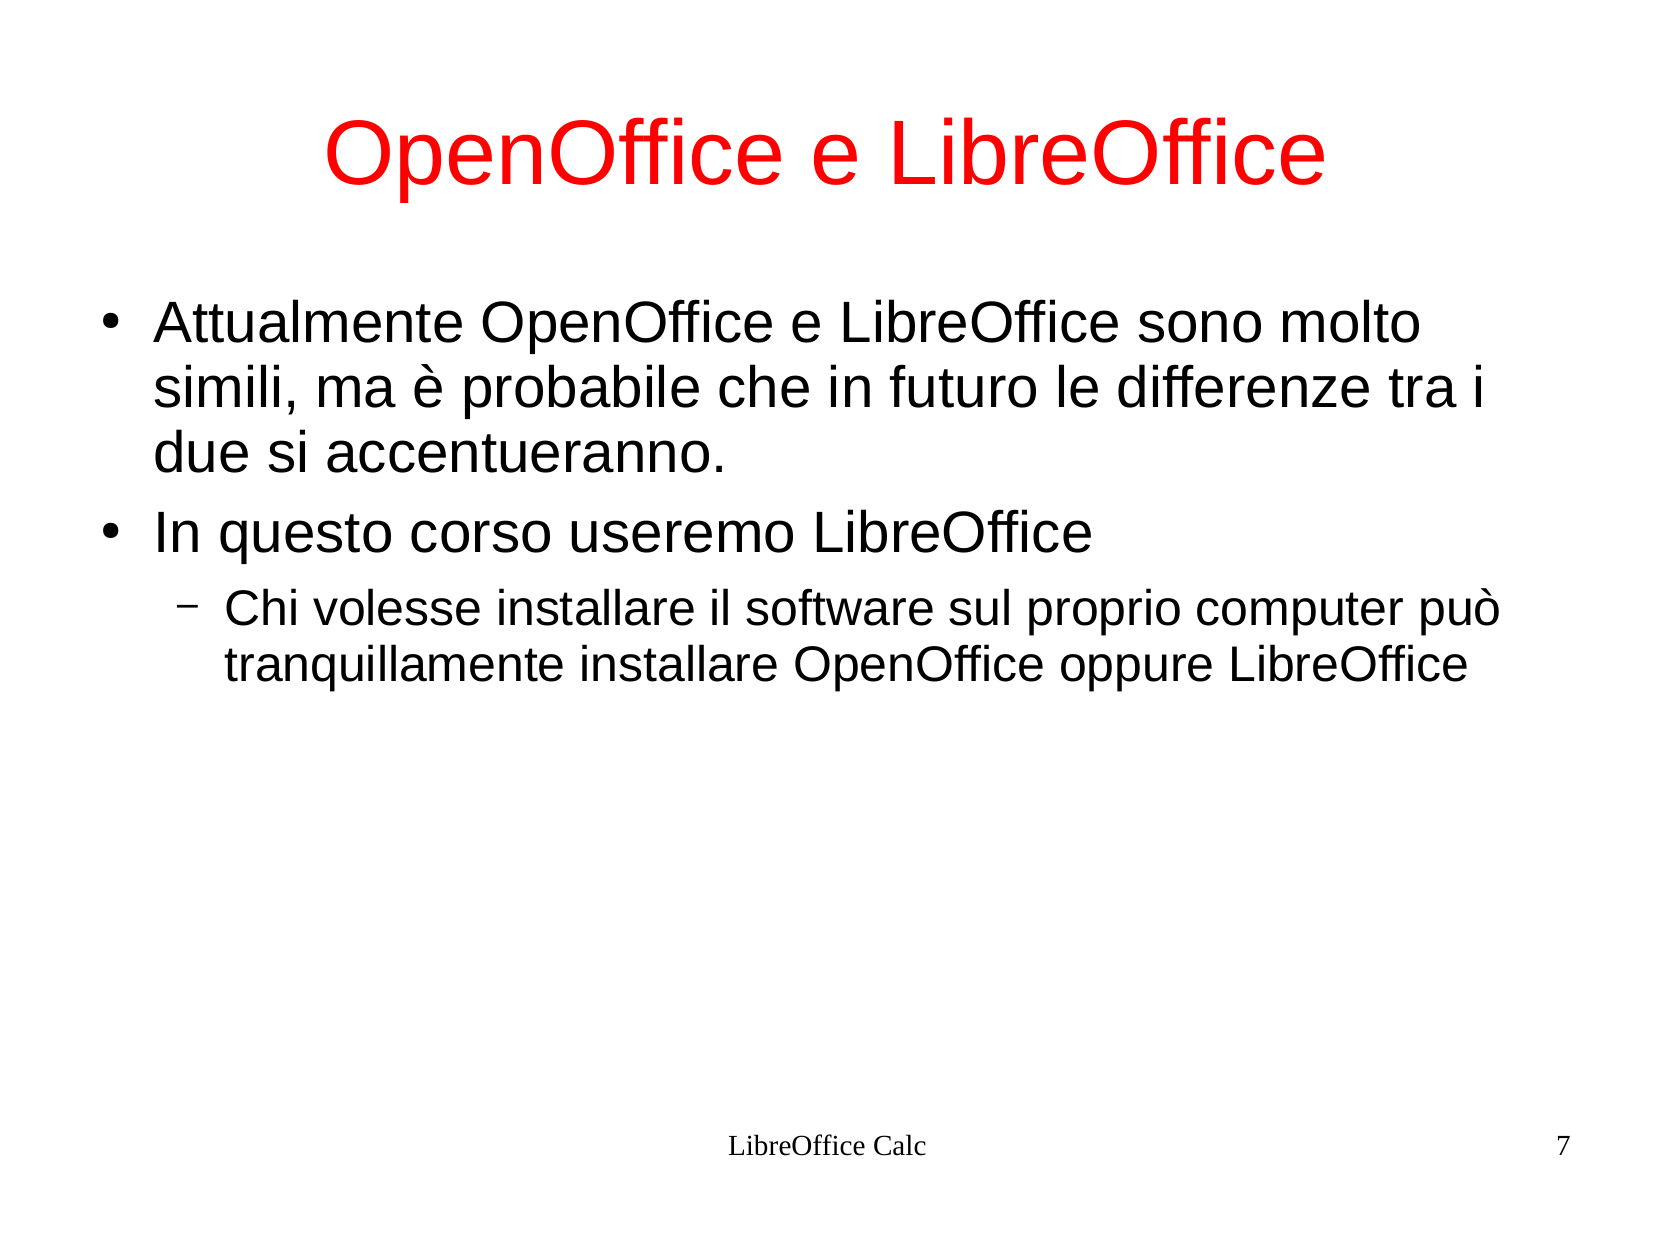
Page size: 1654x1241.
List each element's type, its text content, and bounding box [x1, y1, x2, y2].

title OpenOffice e LibreOffice [82, 49, 1571, 257]
list Attualmente OpenOffice e LibreOffice sono molto simili, ma è probabile che in futuro le differenze tra i due si accentueranno. In questo corso useremo LibreOffice Chi volesse installare il software sul proprio computer può tranquillamente installare OpenOffice oppure LibreOffice [82, 290, 1571, 1109]
